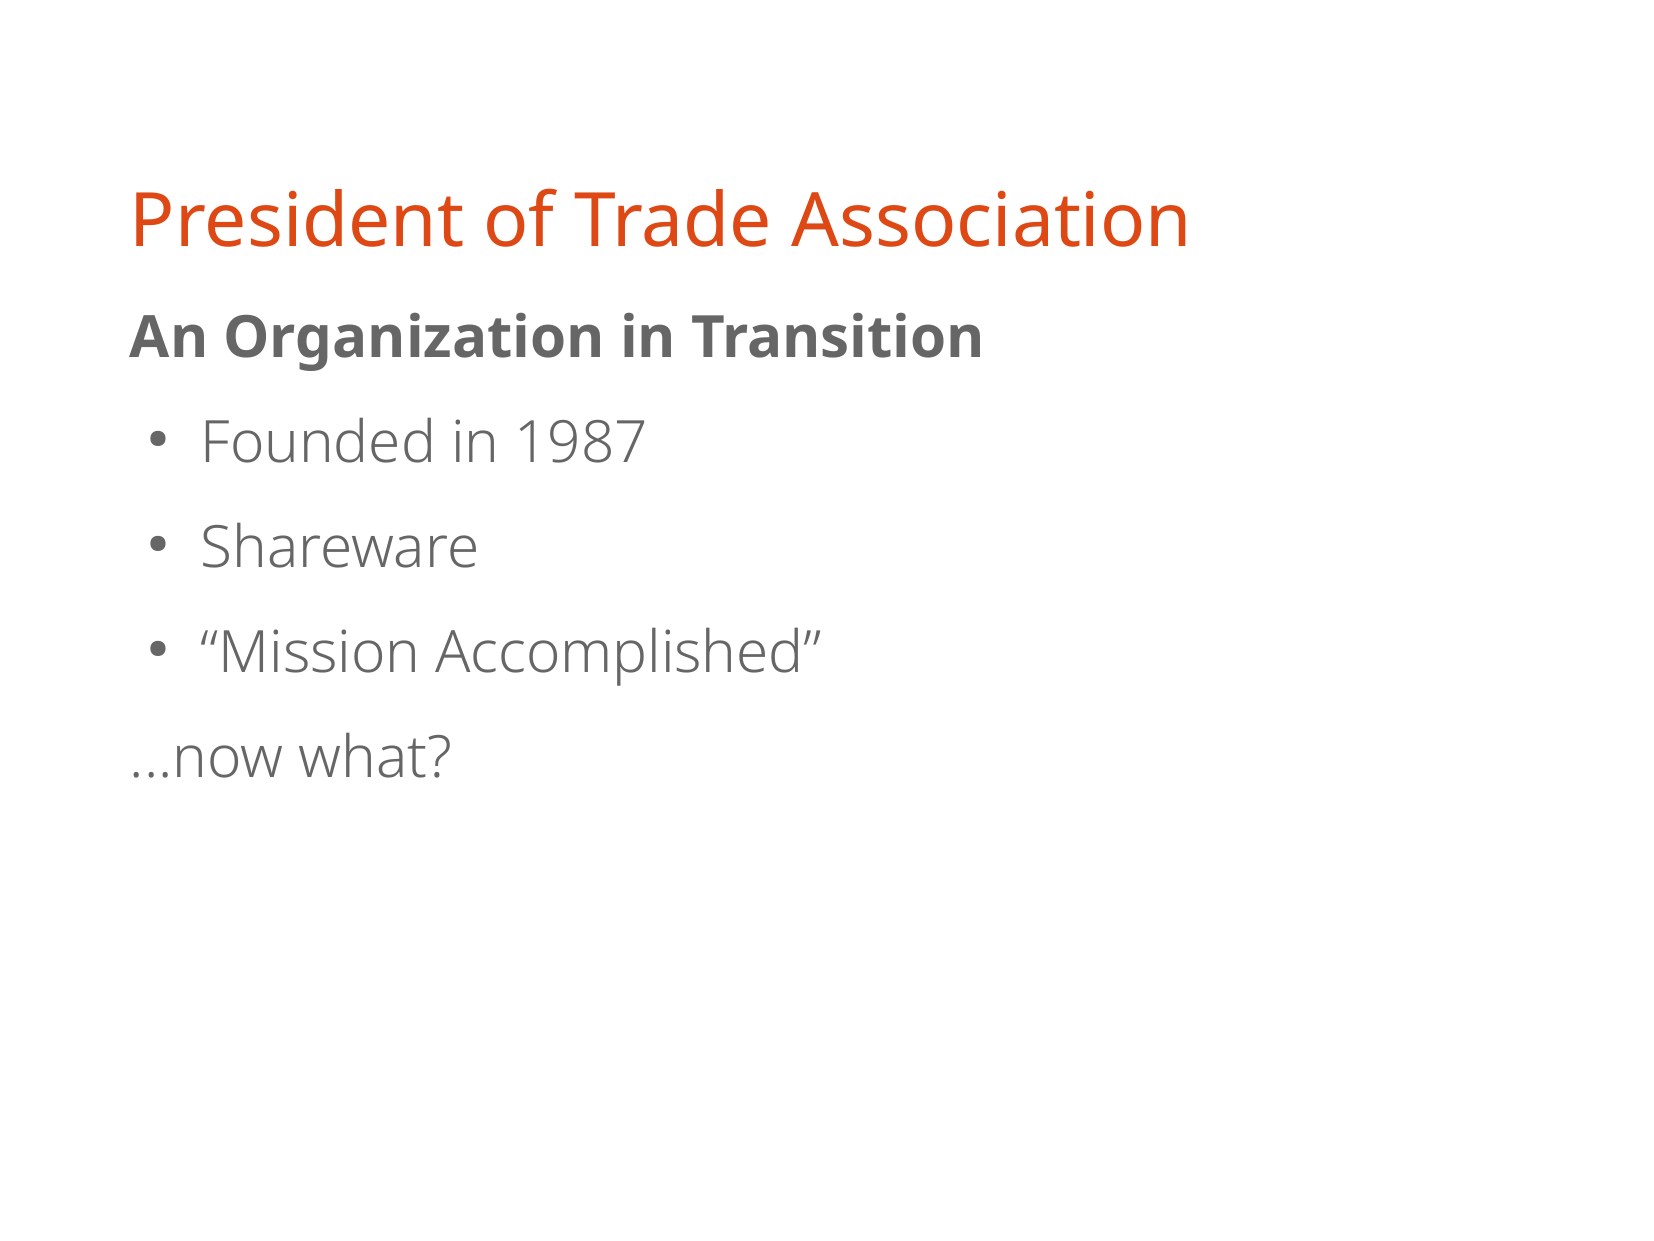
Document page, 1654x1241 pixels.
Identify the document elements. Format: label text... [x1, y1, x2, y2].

title President of Trade Association [129, 153, 1518, 281]
list An Organization in Transition Founded in 1987 Shareware “Mission Accomplished” ...now what? [129, 295, 1518, 1010]
